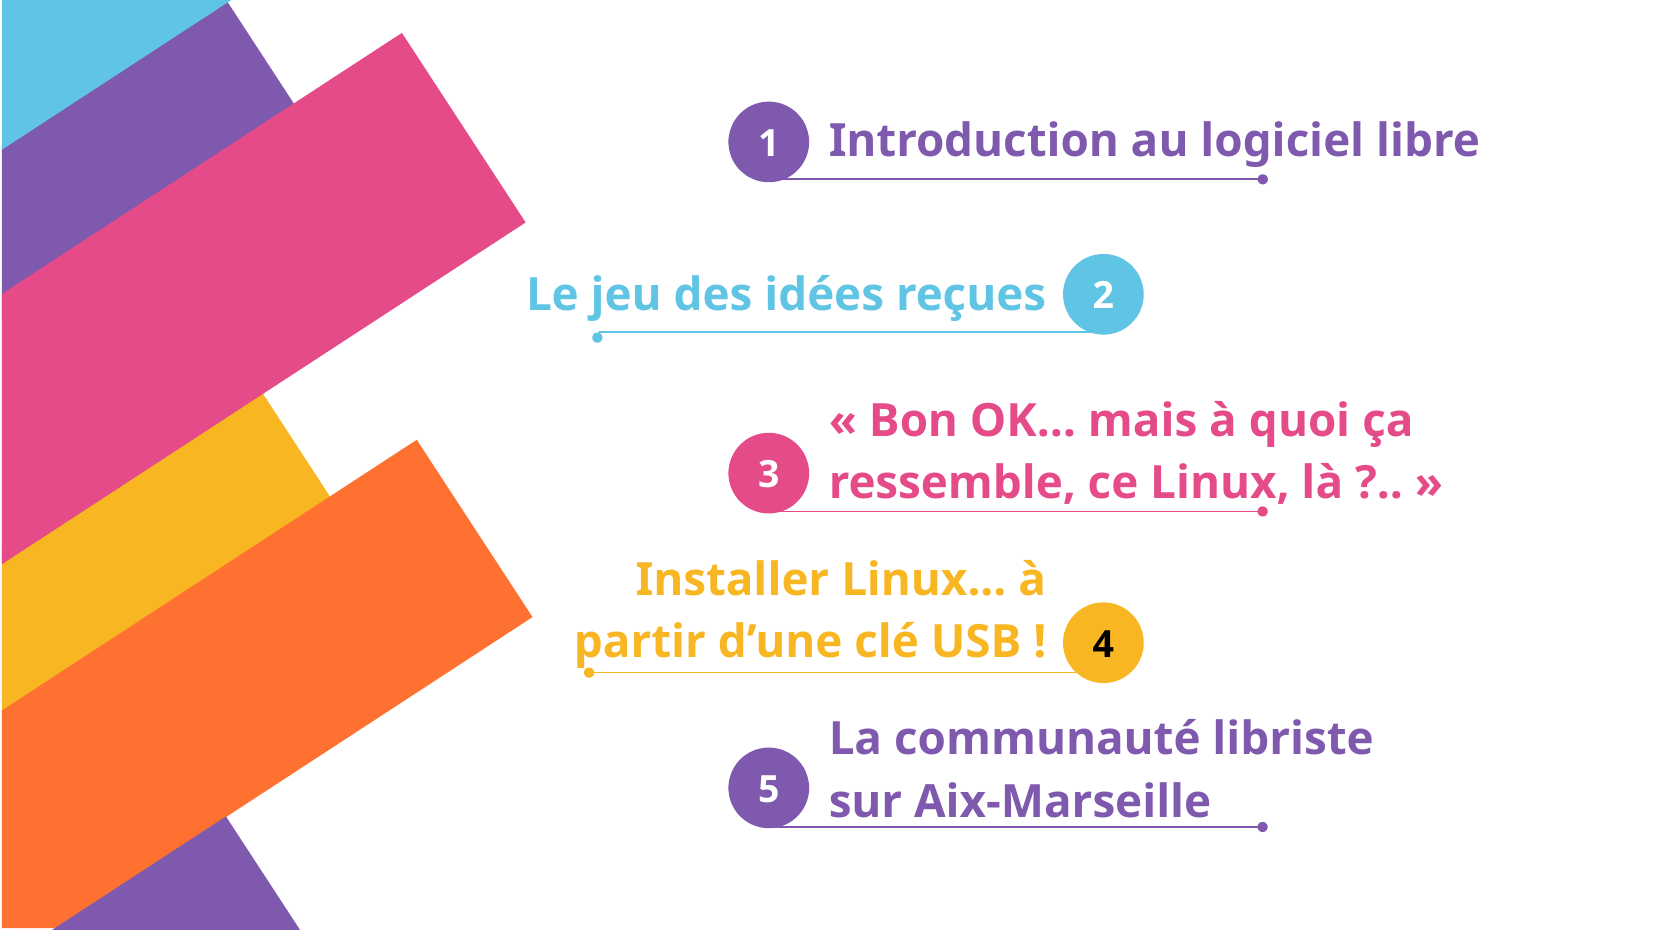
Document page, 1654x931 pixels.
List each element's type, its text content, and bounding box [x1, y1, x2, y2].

text_box [1257, 174, 1268, 185]
text_box 2 [1063, 253, 1144, 324]
title Le jeu des idées reçues [413, 230, 1047, 356]
text_box 3 [728, 432, 810, 514]
title Installer Linux... à partir d’une clé USB ! [531, 515, 1047, 703]
text_box 1 [728, 101, 810, 183]
text_box 5 [728, 747, 810, 829]
title La communauté libriste sur Aix-Marseille [828, 674, 1625, 863]
text_box 4 [1063, 602, 1144, 674]
title « Bon OK… mais à quoi ça ressemble, ce Linux, là ?.. » [828, 324, 1654, 575]
title Introduction au logiciel libre [828, 75, 1536, 201]
